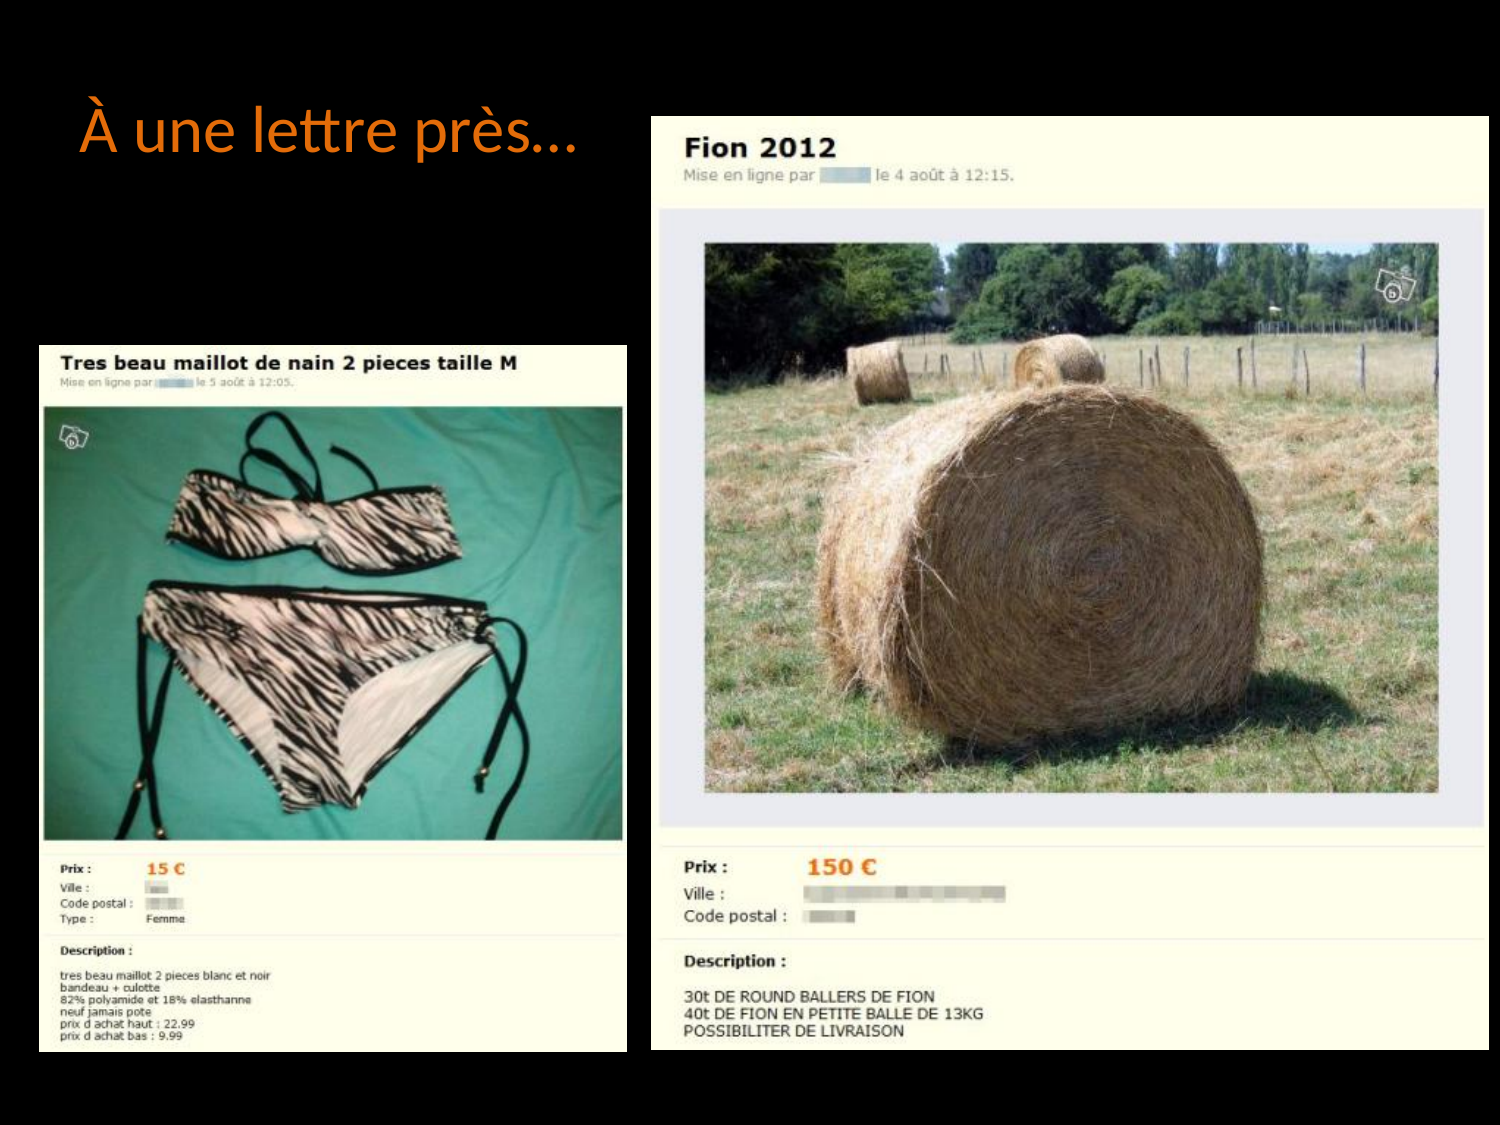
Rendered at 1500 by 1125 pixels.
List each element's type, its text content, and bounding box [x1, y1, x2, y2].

picture [39, 345, 627, 1052]
picture [651, 116, 1489, 1050]
list À une lettre près… [64, 78, 1415, 821]
